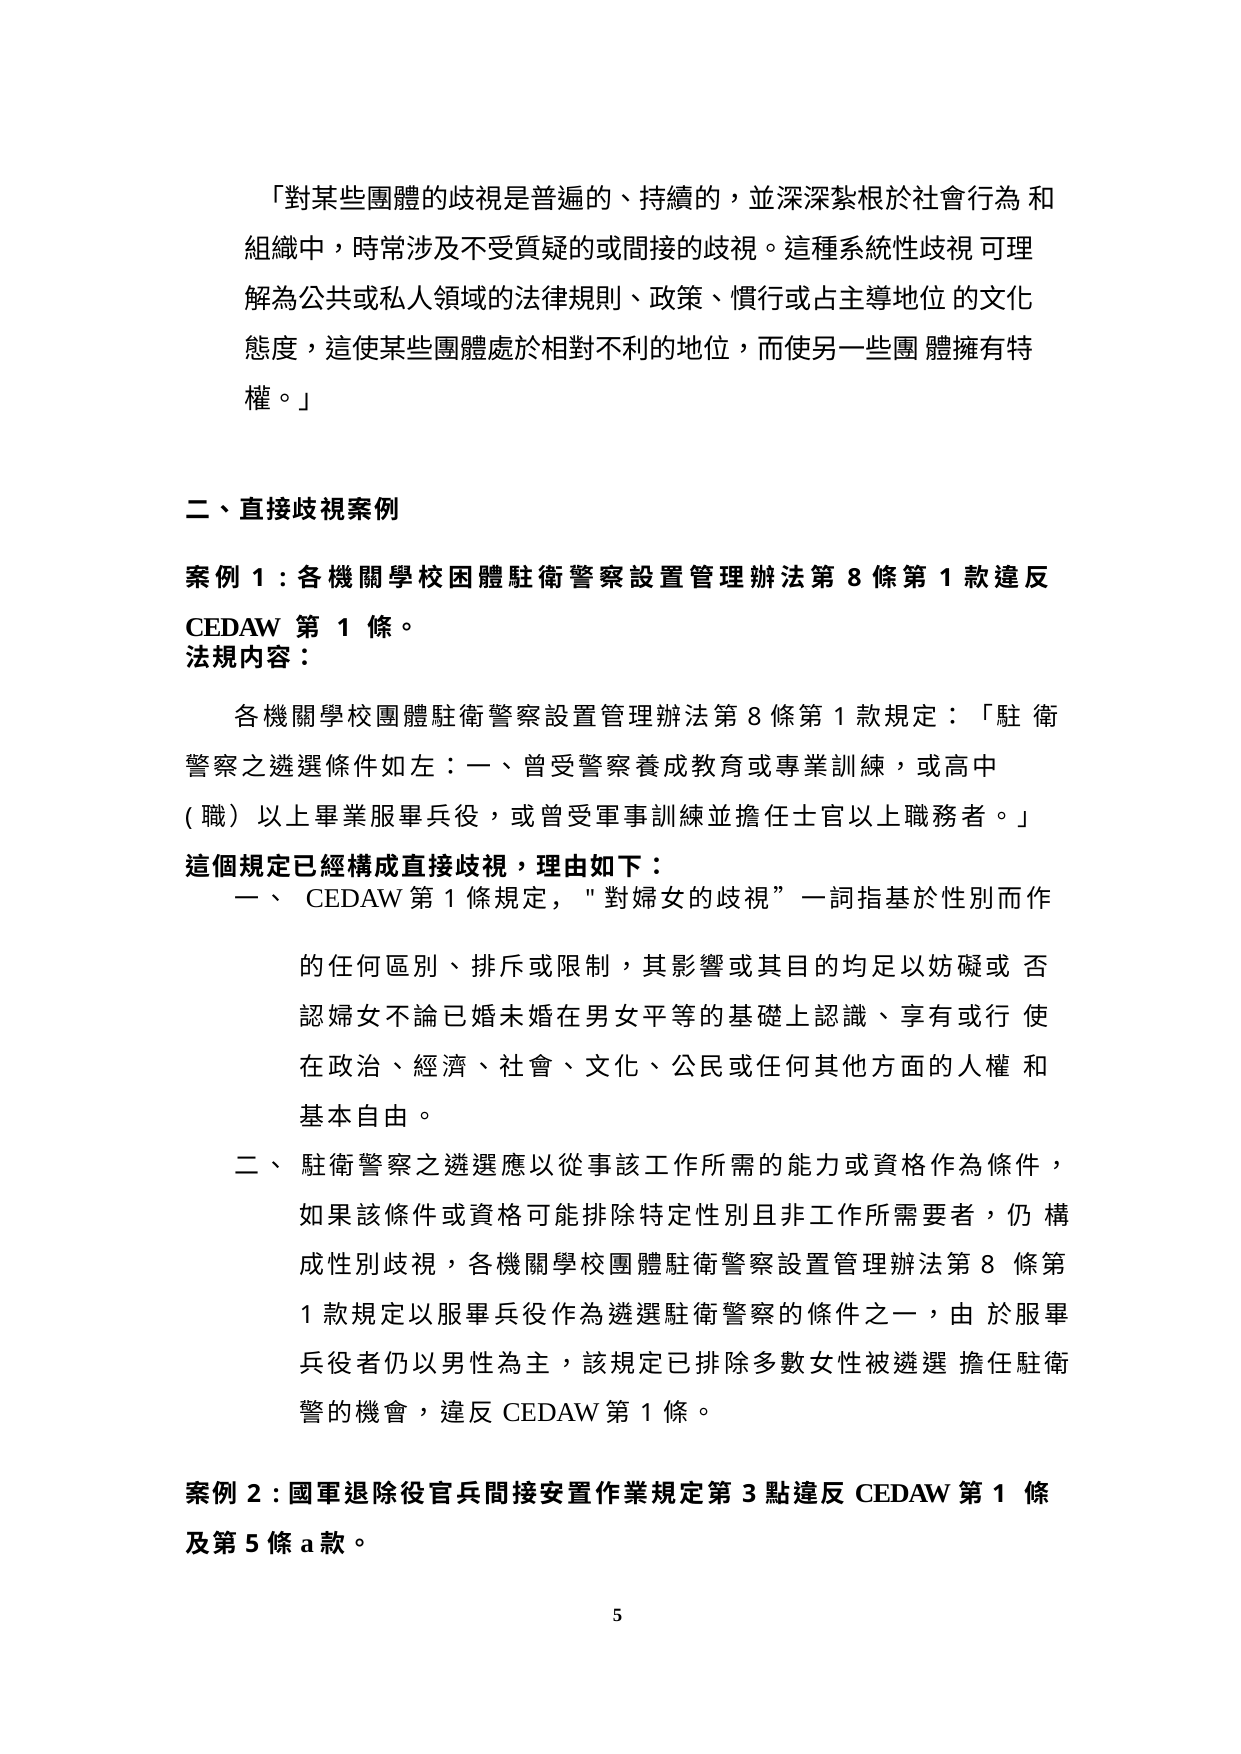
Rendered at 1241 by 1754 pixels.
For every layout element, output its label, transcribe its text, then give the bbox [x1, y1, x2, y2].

text_box 二、直接歧視案例 案例1 :各機關學校困體駐衛警察設置管理辦法第8條第1款違反 CEDAW 第 1 條。 法規内容： 各機關學校團體駐衛警察設置管理辦法第8條第1款規定：「駐 衛警察之遴選條件如左：一、曾受警察養成教育或專業訓練，或高中 (職）以上畢業服畢兵役，或曾受軍事訓練並擔任士官以上職務者。」 這個規定已經構成直接歧視，理由如下： 一、 CEDAW第1條規定，"對婦女的歧視”一詞指基於性別而作 的任何區別、排斥或限制，其影響或其目的均足以妨礙或 否認婦女不論已婚未婚在男女平等的基礎上認識、享有或行 使在政治、經濟、社會、文化、公民或任何其他方面的人權 和基本自由。 二、 駐衛警察之遴選應以從事該工作所需的能力或資格作為條件， 如果該條件或資格可能排除特定性別且非工作所需要者，仍 構成性別歧視，各機關學校團體駐衛警察設置管理辦法第8 條第1款規定以服畢兵役作為遴選駐衛警察的條件之一，由 於服畢兵役者仍以男性為主，該規定已排除多數女性被遴選 擔任駐衛警的機會，違反CEDAW第1條。 案例2 :國軍退除役官兵間接安置作業規定第3點違反CEDAW第1 條及第5條a款。 [185, 494, 1073, 1596]
text_box 「對某些團體的歧視是普遍的、持續的，並深深紮根於社會行為 和組織中，時常涉及不受質疑的或間接的歧視。這種系統性歧視 可理解為公共或私人領域的法律規則、政策、慣行或占主導地位 的文化態度，這使某些團體處於相對不利的地位，而使另一些團 體擁有特權。」 [244, 164, 1055, 399]
text_box 5 [613, 1603, 628, 1623]
